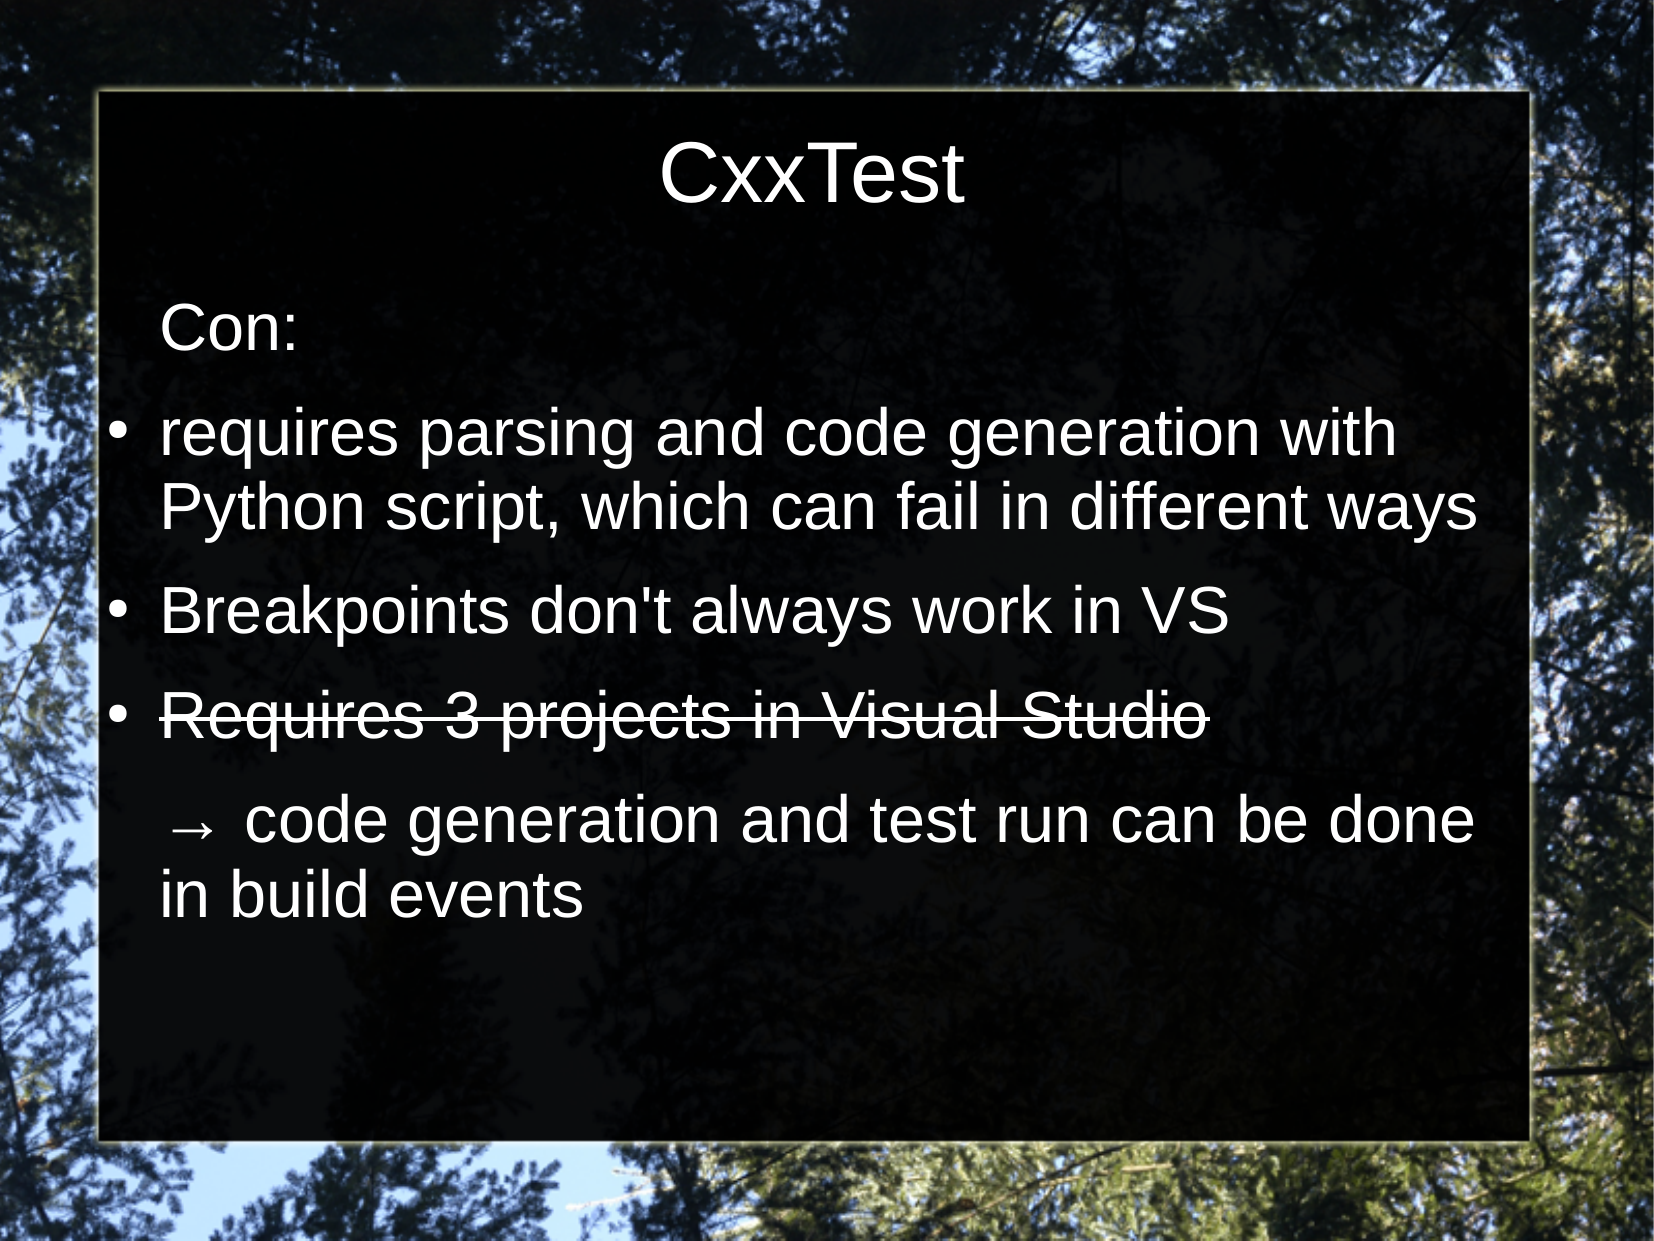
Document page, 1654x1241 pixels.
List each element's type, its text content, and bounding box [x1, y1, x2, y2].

picture [0, 0, 1654, 1241]
list Con: requires parsing and code generation with Python script, which can fail in different ways Breakpoints don't always work in VS Requires 3 projects in Visual Studio → code generation and test run can be done in build events [88, 290, 1536, 1109]
title CxxTest [88, 88, 1536, 257]
